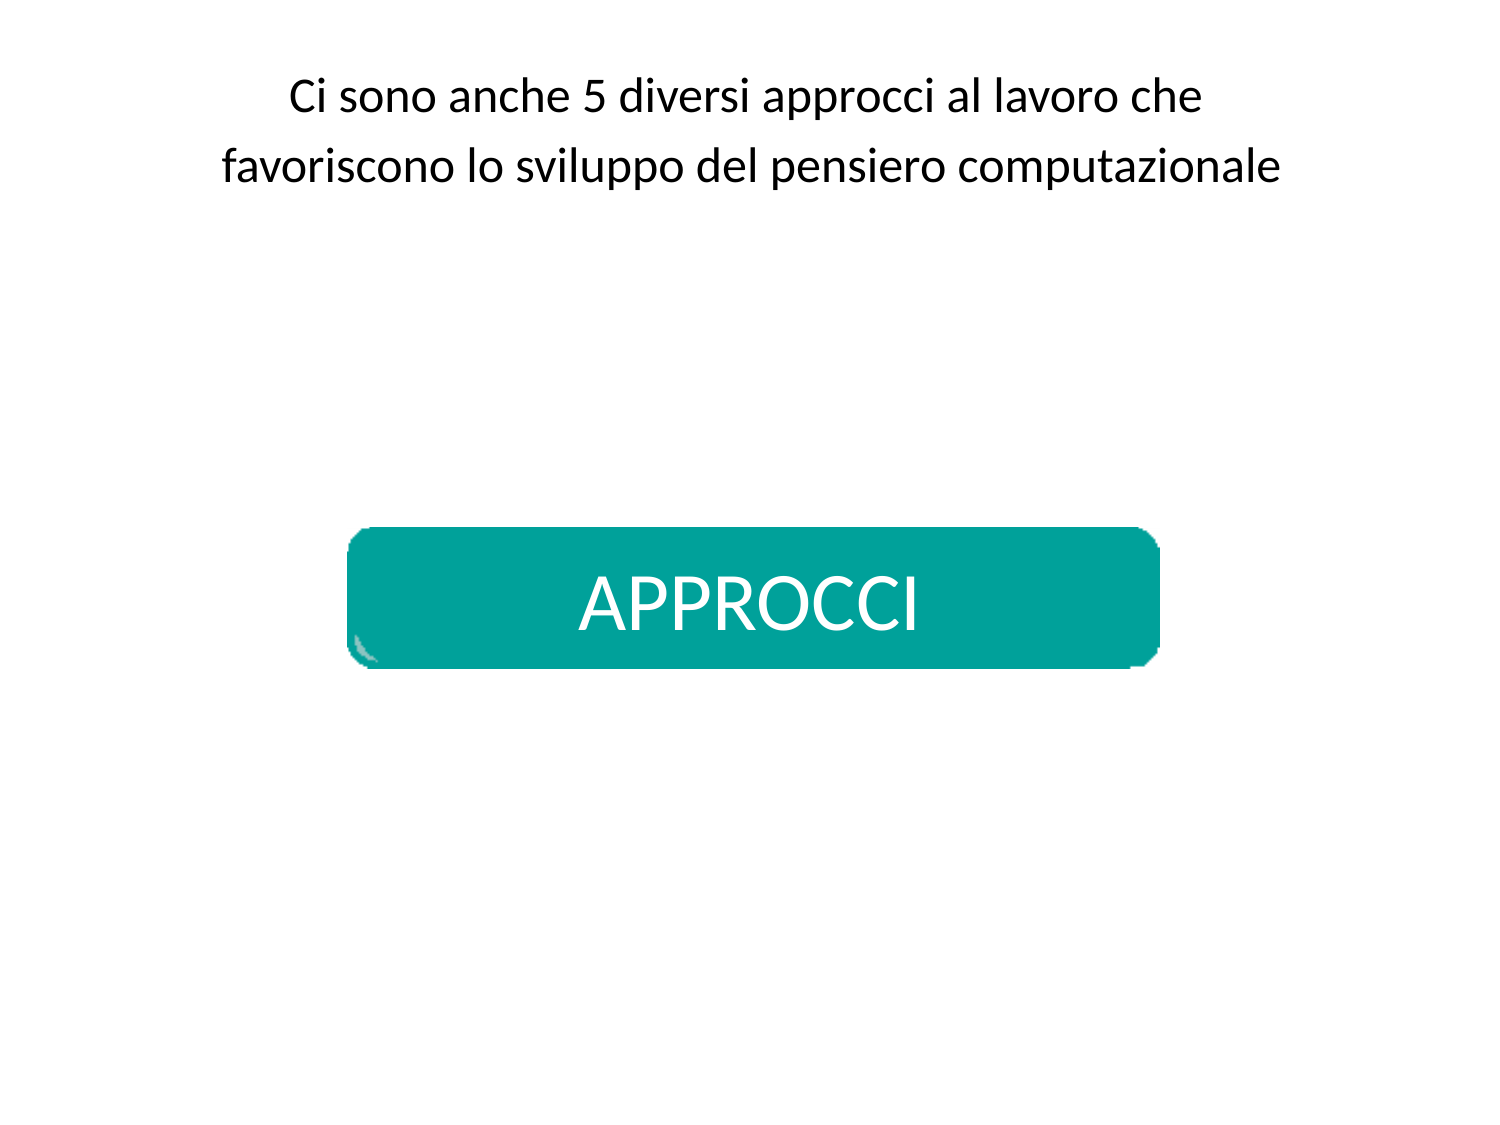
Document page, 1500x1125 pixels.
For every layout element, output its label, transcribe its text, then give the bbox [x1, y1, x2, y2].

list Ci sono anche 5 diversi approcci al lavoro che favoriscono lo sviluppo del pensiero computazionale [76, 54, 1427, 166]
text_box APPROCCI [563, 539, 937, 655]
picture [347, 527, 1160, 669]
